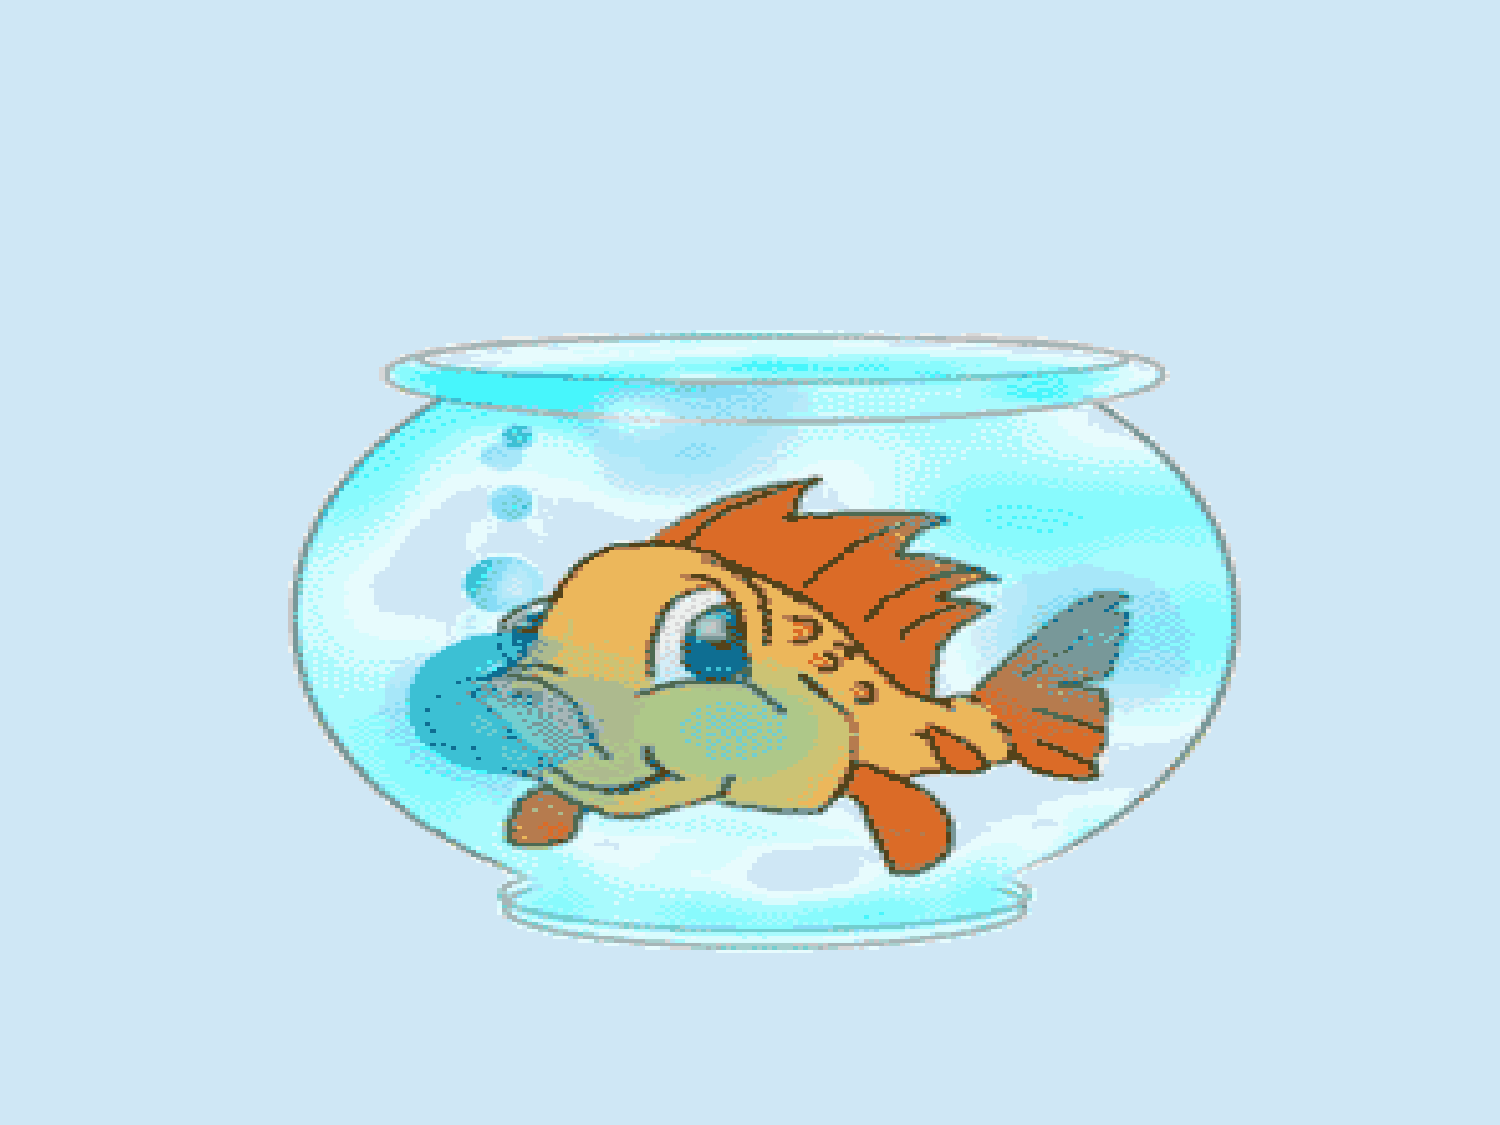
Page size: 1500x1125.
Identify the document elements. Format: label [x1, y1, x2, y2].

picture [283, 330, 1252, 957]
